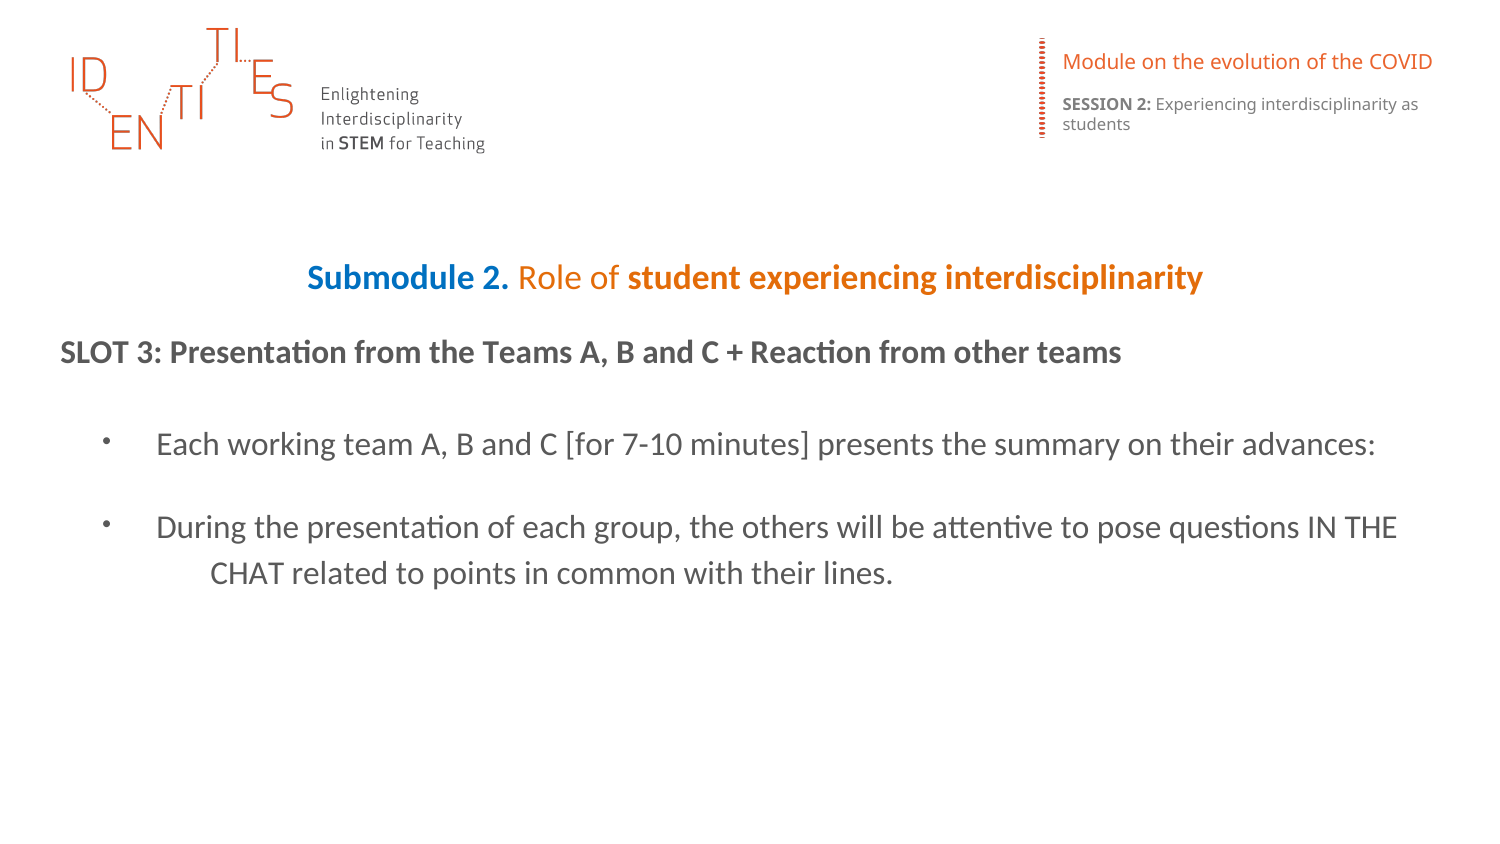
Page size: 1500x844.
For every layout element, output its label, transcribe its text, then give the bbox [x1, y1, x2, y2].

text_box Submodule 2. Role of student experiencing interdisciplinarity SLOT 3: Presentation from the Teams A, B and C + Reaction from other teams Each working team A, B and C [for 7-10 minutes] presents the summary on their advances: During the presentation of each group, the others will be attentive to pose questions IN THE CHAT related to points in common with their lines. [30, 246, 1466, 603]
picture [1039, 38, 1048, 138]
picture [71, 24, 485, 157]
text_box Module on the evolution of the COVID SESSION 2: Experiencing interdisciplinarity as students [1047, 41, 1500, 135]
